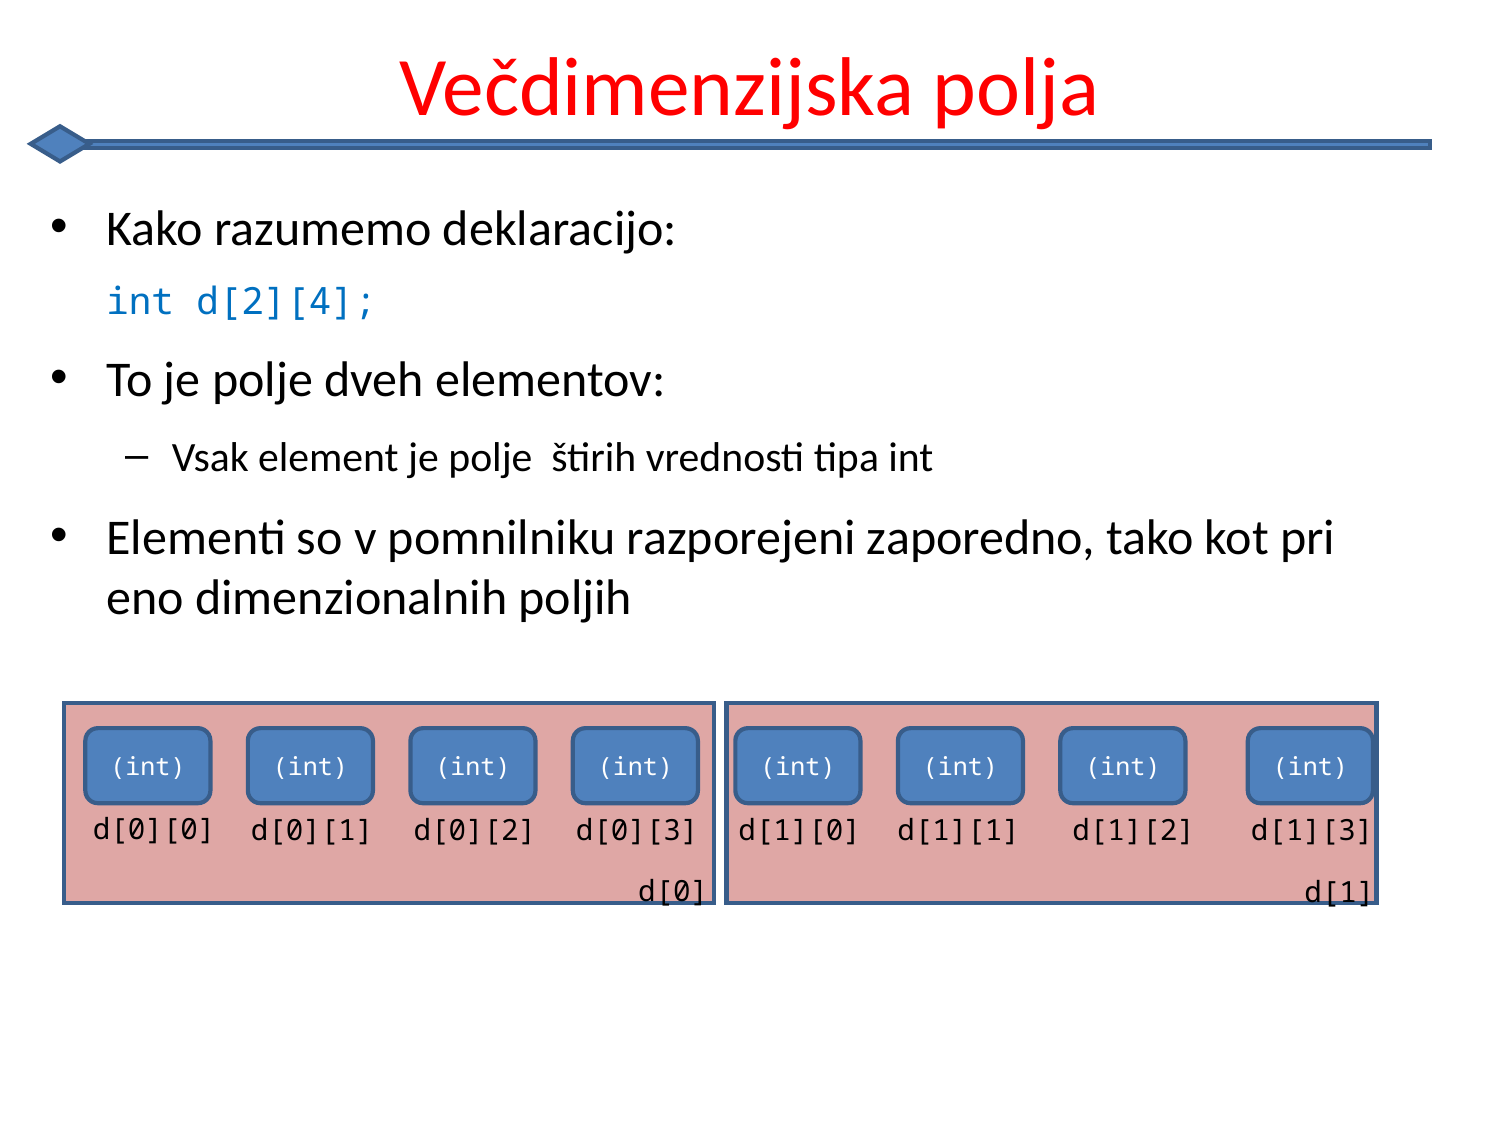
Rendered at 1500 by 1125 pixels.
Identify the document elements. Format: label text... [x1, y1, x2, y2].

text_box d[0][2] [398, 803, 551, 854]
text_box (int) [1247, 728, 1373, 803]
list Kako razumemo deklaracijo: int d[2][4]; To je polje dveh elementov: Vsak element je polje štirih vrednosti tipa int Elementi so v pomnilniku razporejeni zaporedno, tako kot pri eno dimenzionalnih poljih [35, 187, 1386, 998]
text_box d[1] [1289, 865, 1390, 917]
text_box (int) [572, 728, 698, 803]
text_box d[1][1] [882, 803, 1035, 854]
text_box (int) [897, 728, 1023, 803]
text_box d[0][0] [78, 802, 231, 853]
text_box (int) [247, 728, 373, 803]
text_box (int) [735, 728, 861, 803]
text_box (int) [1060, 728, 1186, 803]
text_box d[0][3] [561, 803, 714, 854]
text_box d[1][3] [1236, 803, 1389, 854]
text_box d[0] [623, 865, 724, 916]
title Večdimenzijska polja [75, 23, 1426, 141]
text_box d[1][2] [1057, 803, 1210, 854]
text_box d[1][0] [723, 803, 876, 854]
text_box (int) [410, 728, 536, 803]
text_box d[0][1] [236, 803, 389, 854]
text_box (int) [85, 728, 211, 802]
